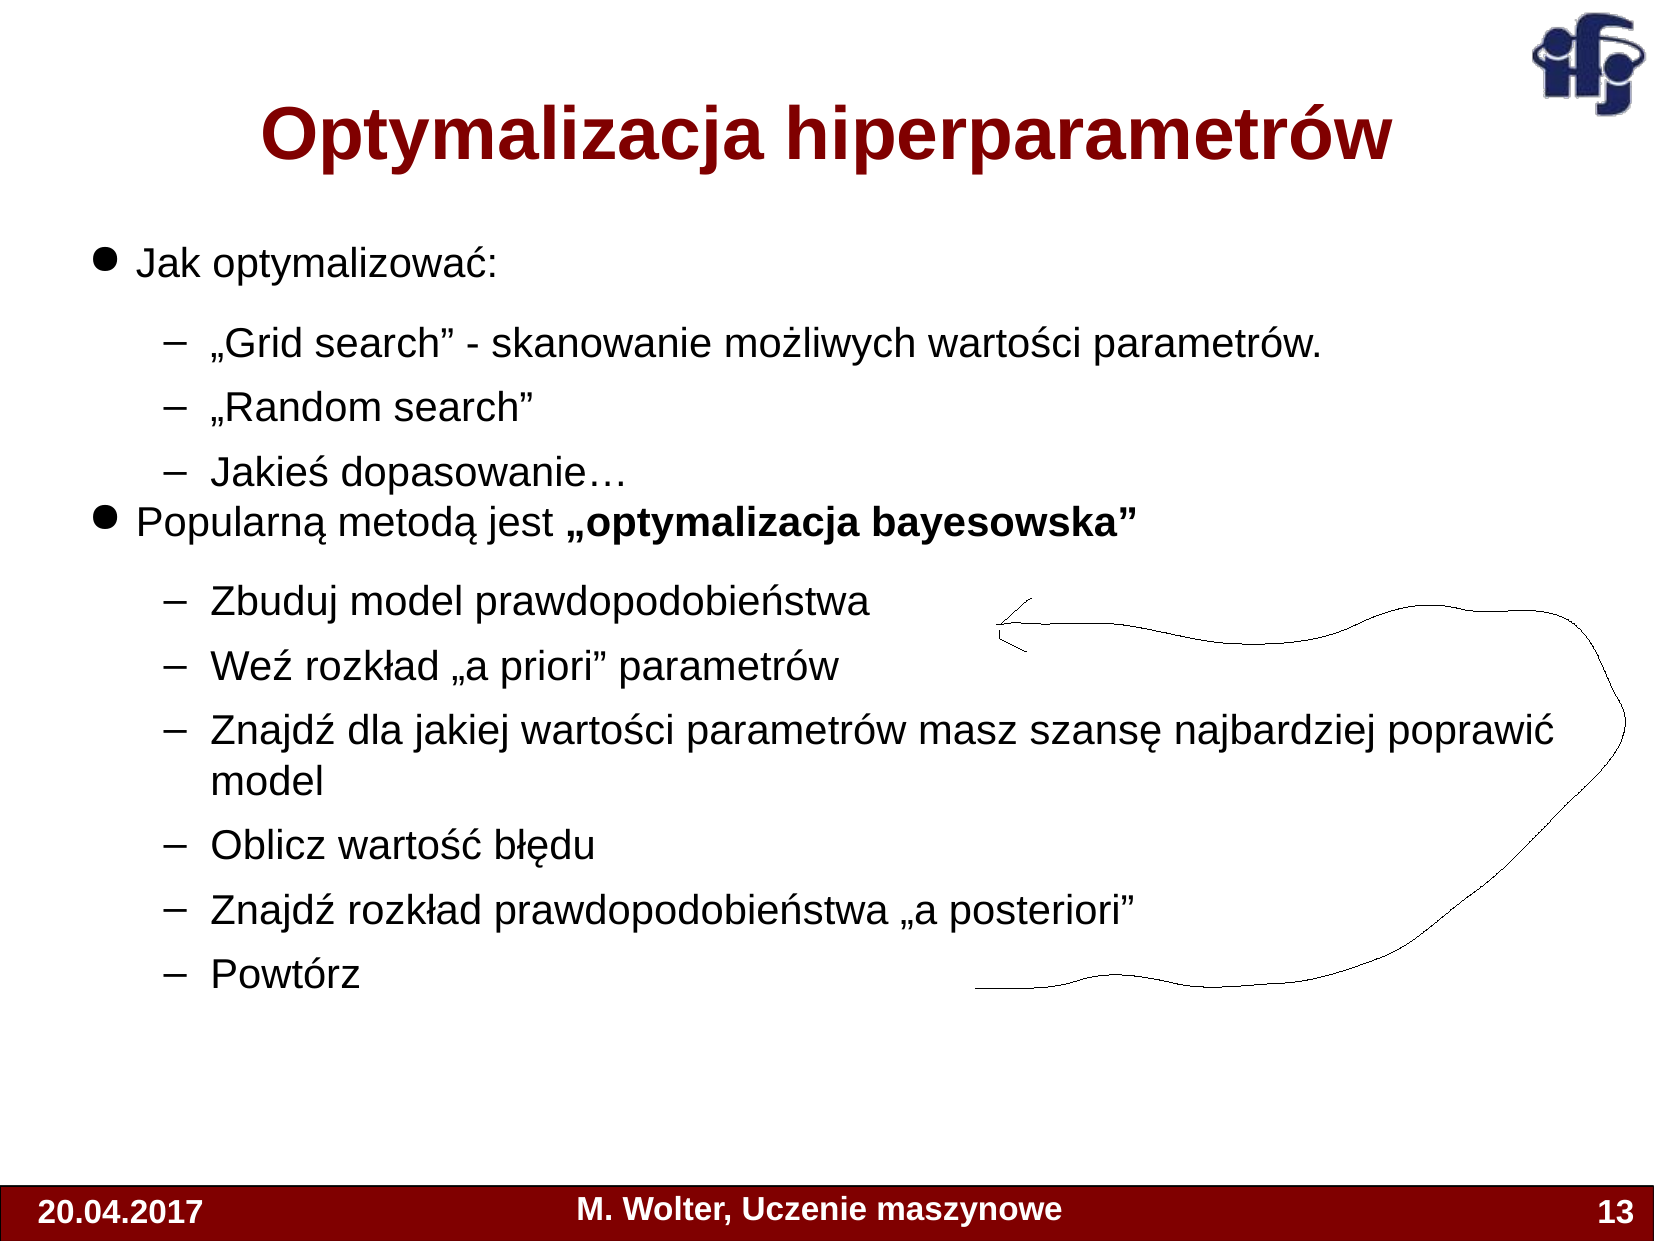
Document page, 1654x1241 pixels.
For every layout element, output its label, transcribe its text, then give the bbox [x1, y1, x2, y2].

text_box [88, 236, 1577, 1152]
title Optymalizacja hiperparametrów [82, 25, 1571, 233]
picture [1525, 0, 1654, 129]
